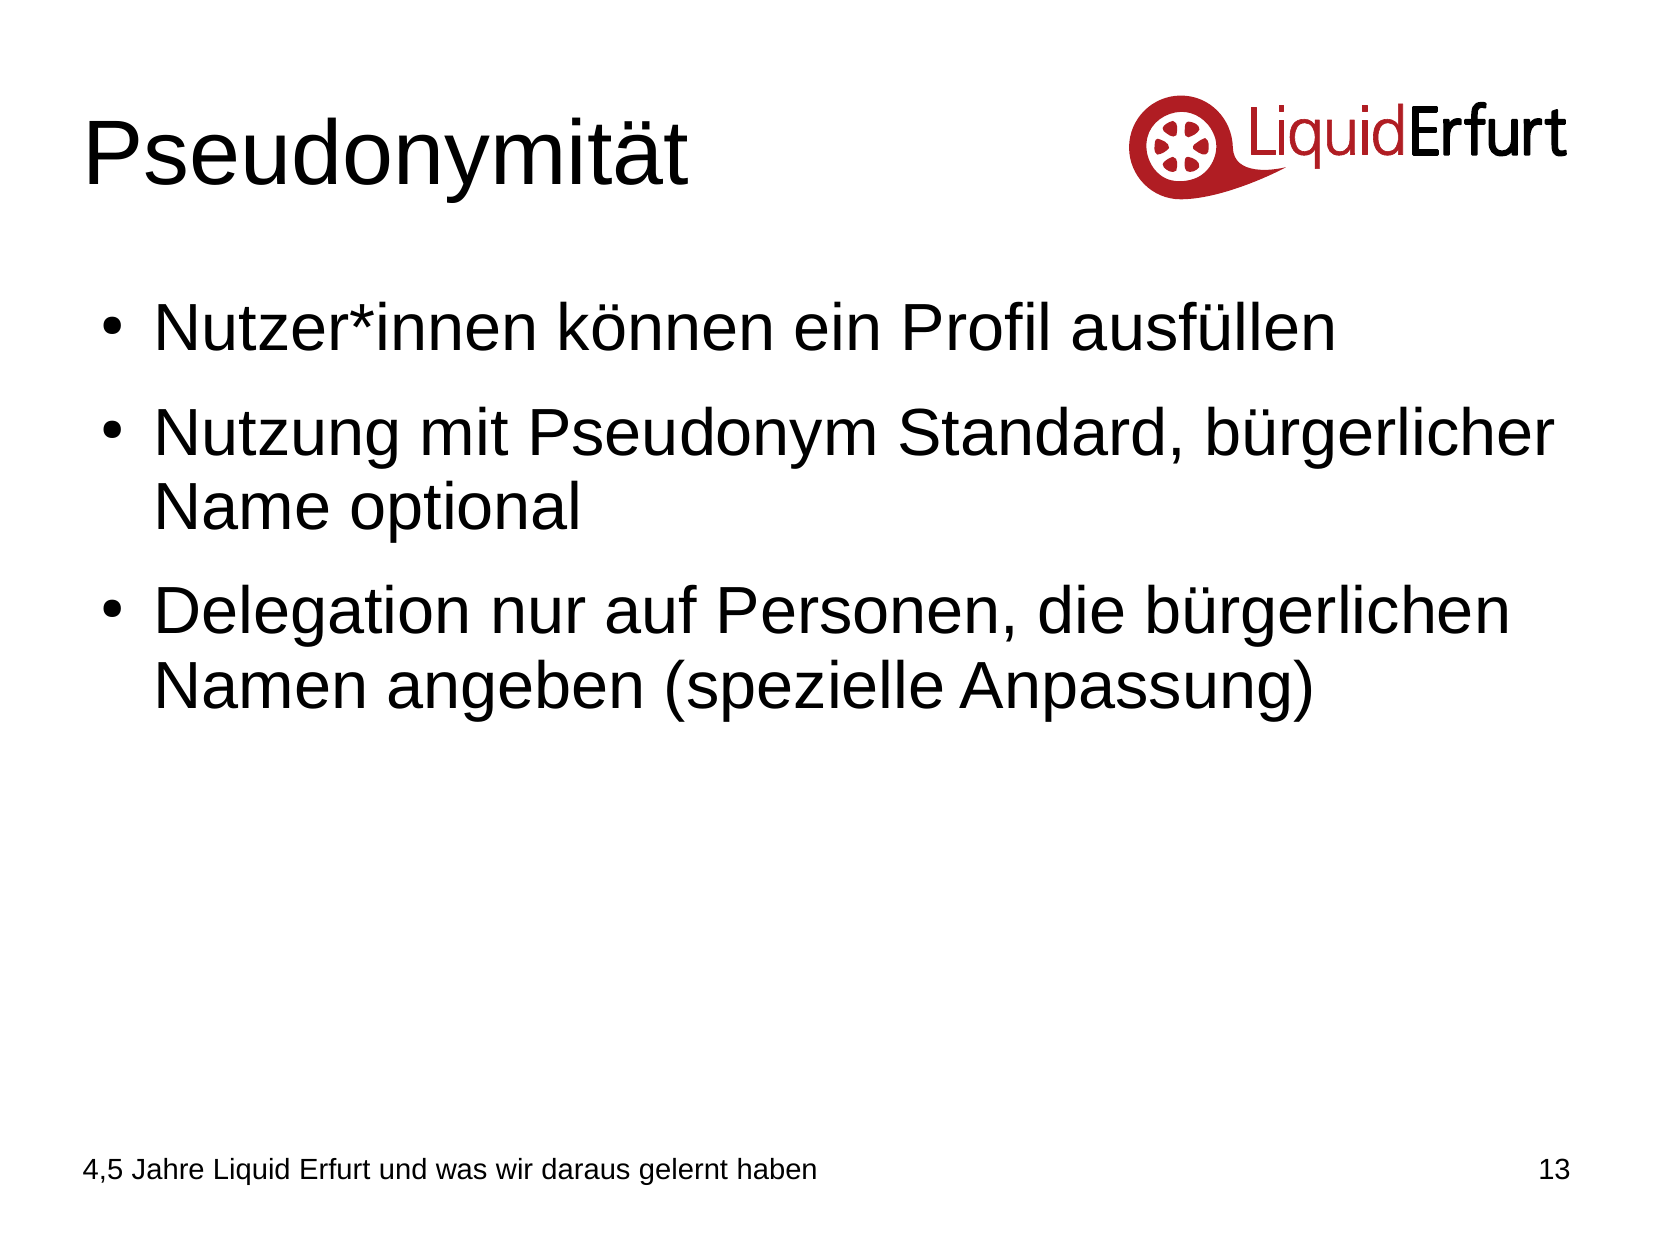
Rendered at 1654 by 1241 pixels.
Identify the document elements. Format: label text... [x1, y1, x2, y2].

title Pseudonymität [82, 49, 1571, 257]
list Nutzer*innen können ein Profil ausfüllen Nutzung mit Pseudonym Standard, bürgerlicher Name optional Delegation nur auf Personen, die bürgerlichen Namen angeben (spezielle Anpassung) [82, 290, 1571, 1010]
